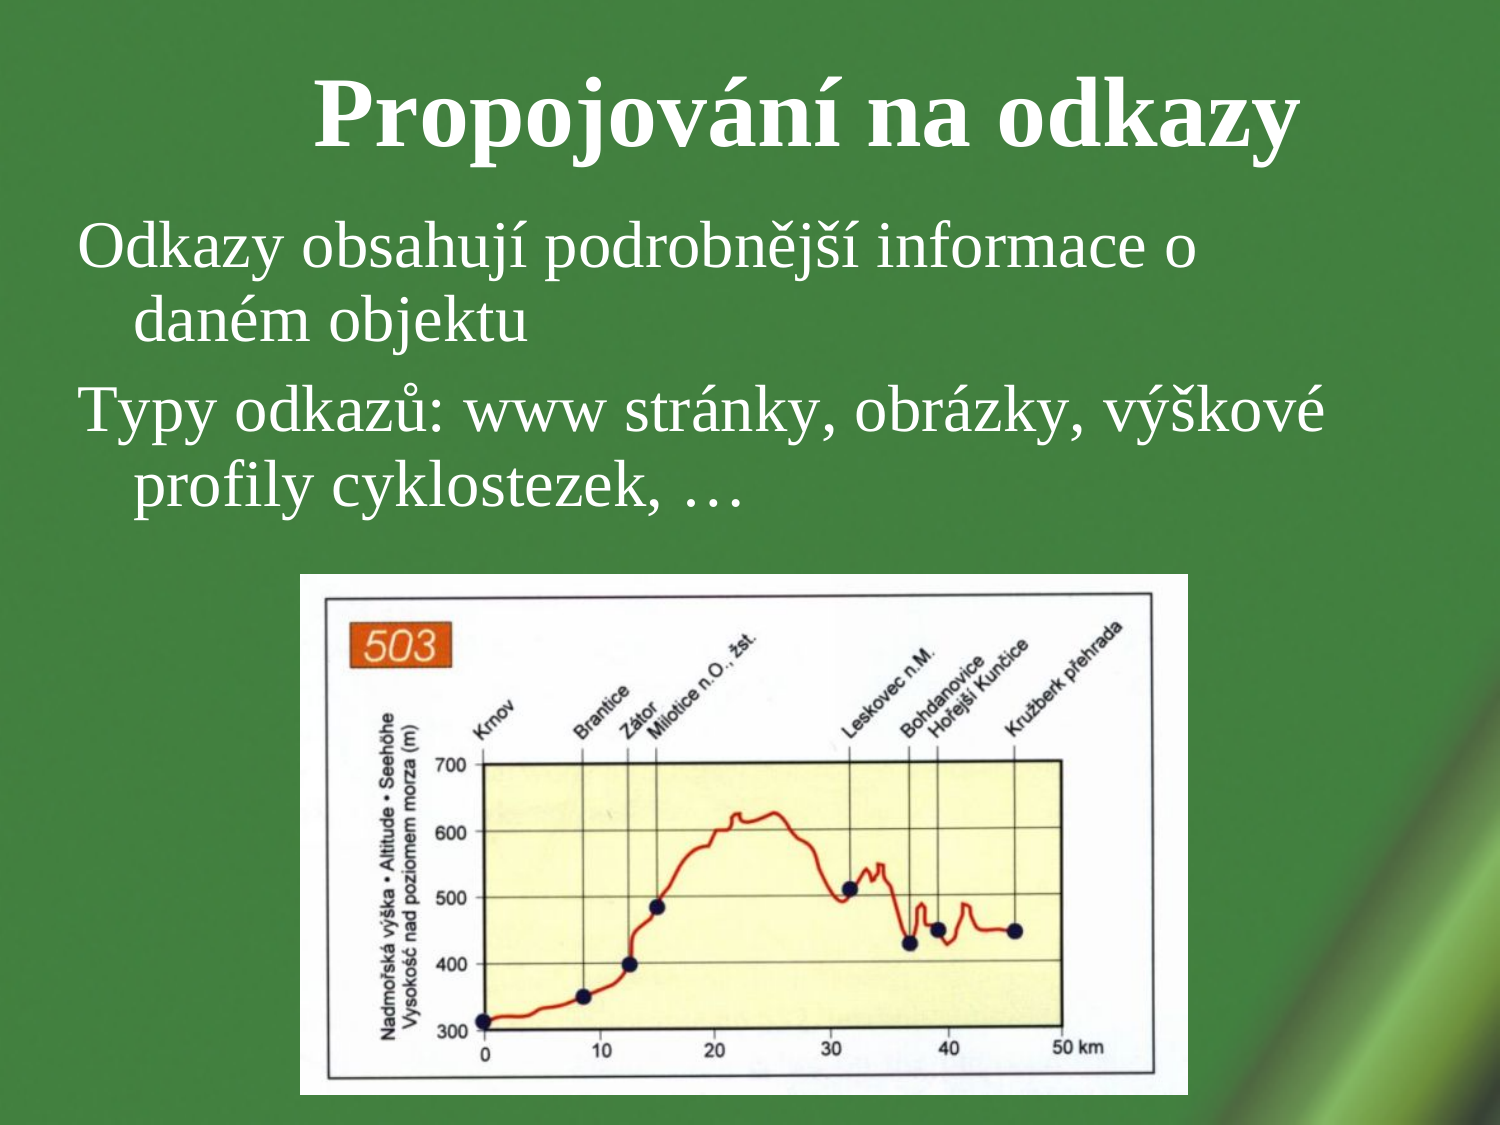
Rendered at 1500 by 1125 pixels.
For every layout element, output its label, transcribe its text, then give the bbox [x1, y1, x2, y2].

title Propojování na odkazy [287, 37, 1329, 188]
list Odkazy obsahují podrobnější informace o daném objektu Typy odkazů: www stránky, obrázky, výškové profily cyklostezek, … [62, 199, 1388, 569]
picture [0, 0, 1500, 1125]
